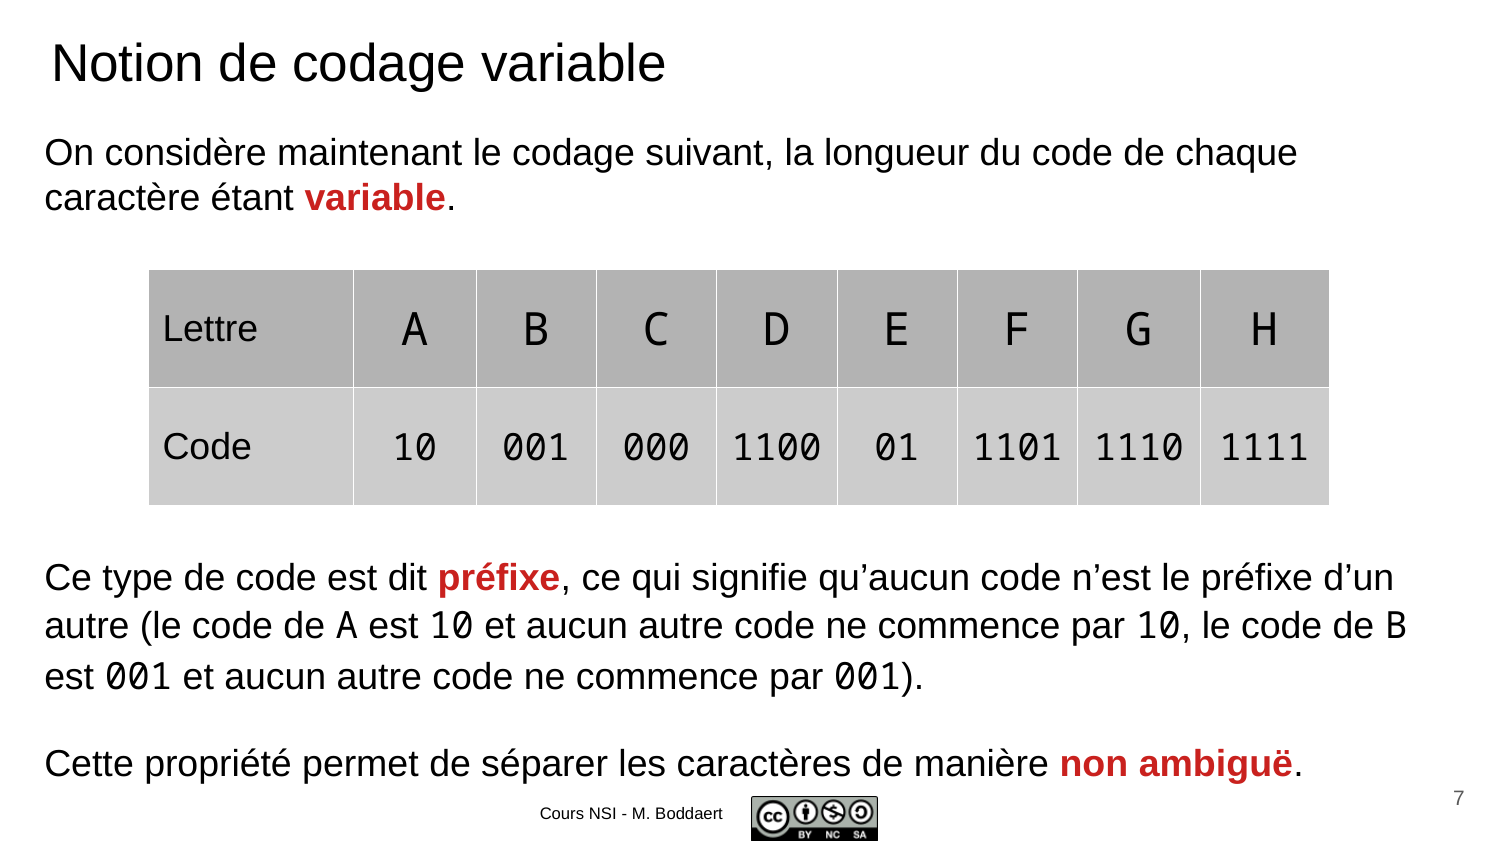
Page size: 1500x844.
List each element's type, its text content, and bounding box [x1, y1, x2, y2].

table_header B [477, 270, 596, 387]
picture [751, 796, 878, 841]
table_cell 01 [838, 388, 957, 505]
table_header A [354, 270, 476, 387]
table_header H [1201, 270, 1329, 387]
table_cell 000 [597, 388, 716, 505]
table_cell 1101 [958, 388, 1077, 505]
table_cell 001 [477, 388, 596, 505]
table_cell 10 [354, 388, 476, 505]
table_header C [597, 270, 716, 387]
table_cell 1111 [1201, 388, 1329, 505]
text_box Ce type de code est dit préfixe, ce qui signifie qu’aucun code n’est le préfixe d’un autre (le code de A est 10 et aucun autre code ne commence par 10, le code de B est 001 et aucun autre code ne commence par 001). Cette propriété permet de séparer les caractères de manière non ambiguë. [29, 549, 1477, 784]
table_cell Code [149, 388, 353, 505]
table_header E [838, 270, 957, 387]
title Notion de codage variable [51, 13, 1449, 108]
table_header G [1078, 270, 1200, 387]
table_header Lettre [149, 270, 353, 387]
text_box On considère maintenant le codage suivant, la longueur du code de chaque caractère étant variable. [29, 120, 1477, 502]
table_cell 1110 [1078, 388, 1200, 505]
table_header F [958, 270, 1077, 387]
slide_number <numéro> [1389, 764, 1480, 830]
table_header D [717, 270, 837, 387]
table_cell 1100 [717, 388, 837, 505]
